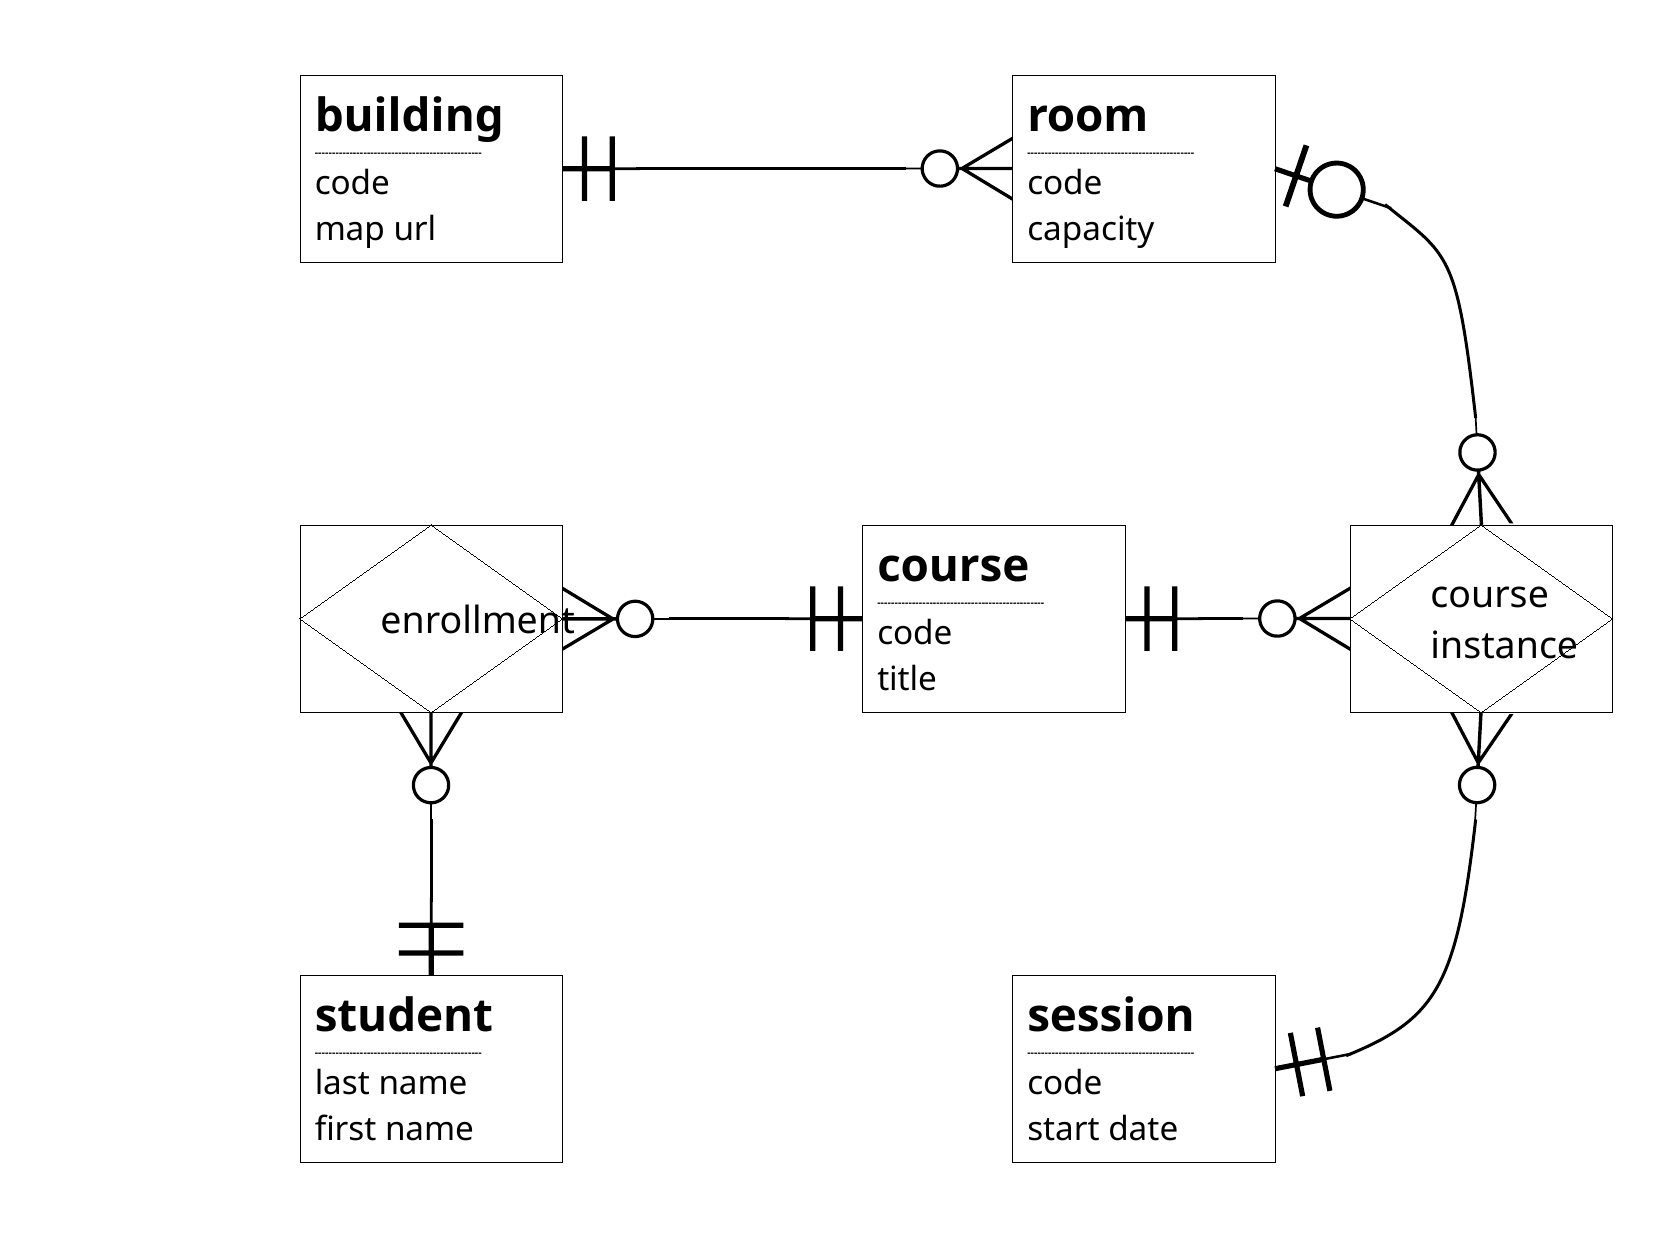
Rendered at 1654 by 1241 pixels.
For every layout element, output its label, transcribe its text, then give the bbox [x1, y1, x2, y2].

text_box course instance [1349, 524, 1613, 713]
text_box [1483, 525, 1613, 618]
text_box course ------------------------------------------------ code title [862, 525, 1126, 713]
text_box [300, 620, 429, 713]
text_box [1350, 620, 1480, 713]
text_box [433, 620, 563, 713]
text_box room ------------------------------------------------ code capacity [1012, 75, 1276, 263]
text_box enrollment [299, 524, 563, 712]
text_box [1482, 620, 1613, 713]
text_box session ------------------------------------------------ code start date [1012, 975, 1276, 1163]
text_box student ------------------------------------------------ last name first name [300, 975, 563, 1163]
text_box [433, 525, 563, 618]
text_box [1350, 525, 1479, 617]
text_box [300, 525, 429, 617]
text_box building ------------------------------------------------ code map url [300, 75, 563, 263]
